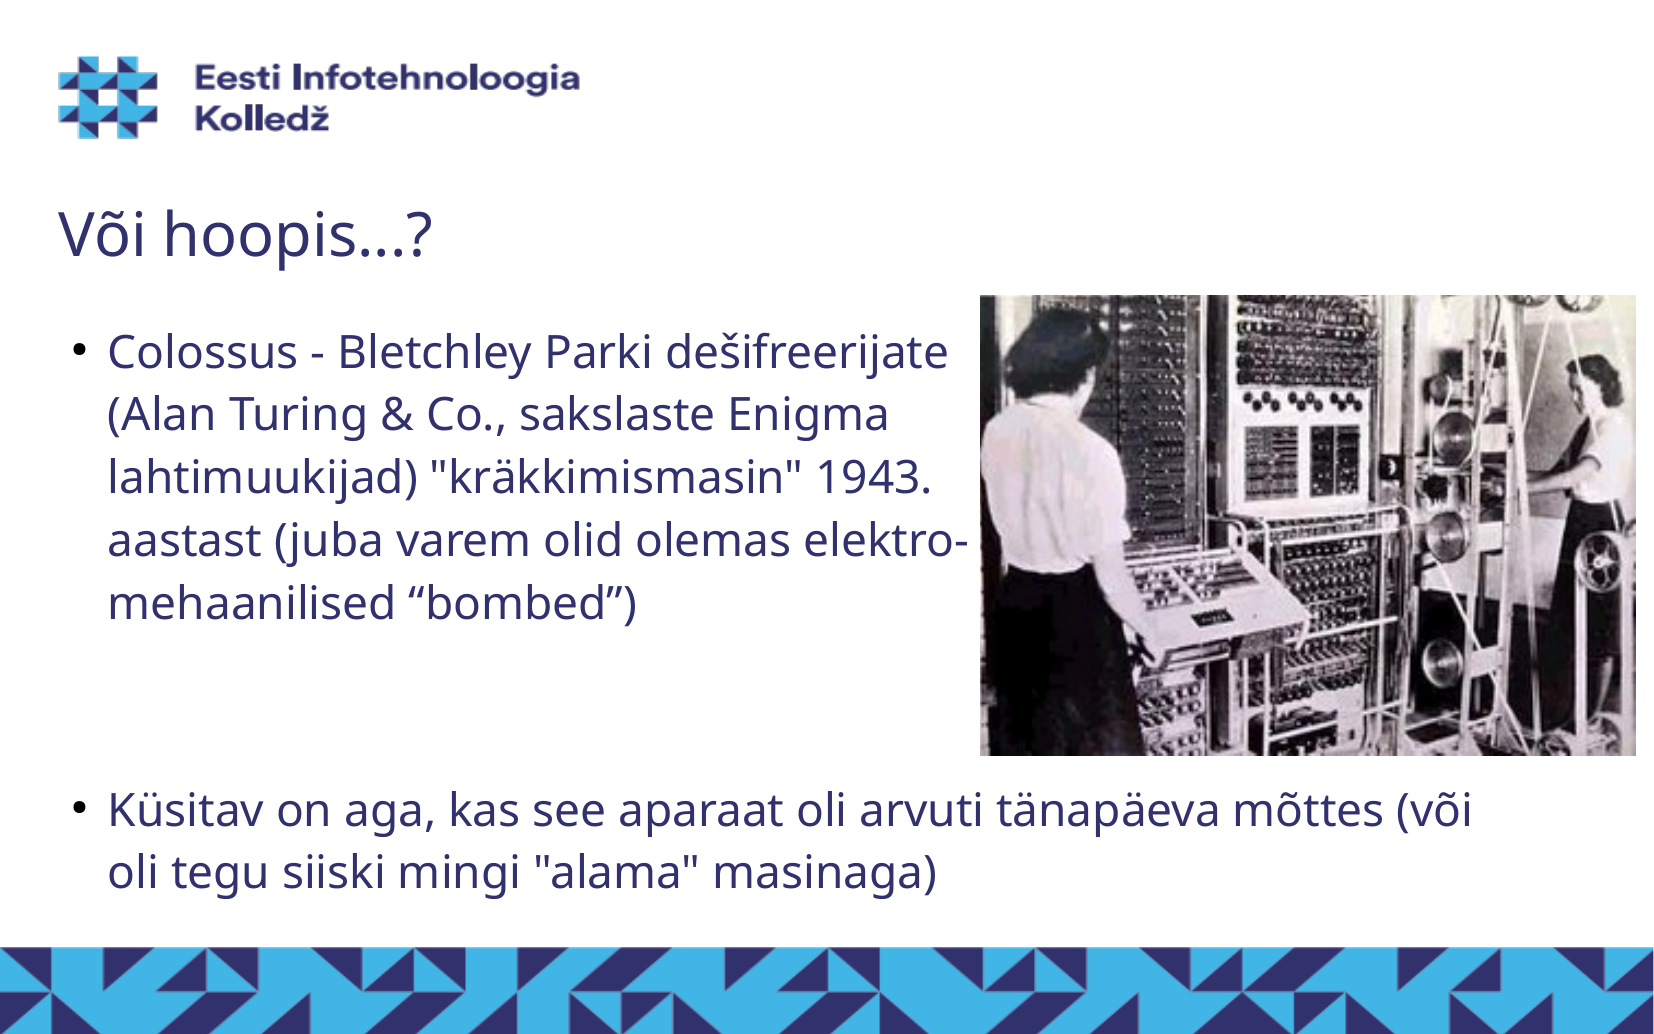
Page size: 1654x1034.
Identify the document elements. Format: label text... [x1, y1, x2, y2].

picture [980, 295, 1636, 756]
title Või hoopis...? [59, 158, 1489, 308]
list Colossus - Bletchley Parki dešifreerijate (Alan Turing & Co., sakslaste Enigma lahtimuukijad) "kräkkimismasin" 1943. aastast (juba varem olid olemas elektro- mehaanilised “bombed”) Küsitav on aga, kas see aparaat oli arvuti tänapäeva mõttes (või oli tegu siiski mingi "alama" masinaga) [59, 318, 1489, 910]
